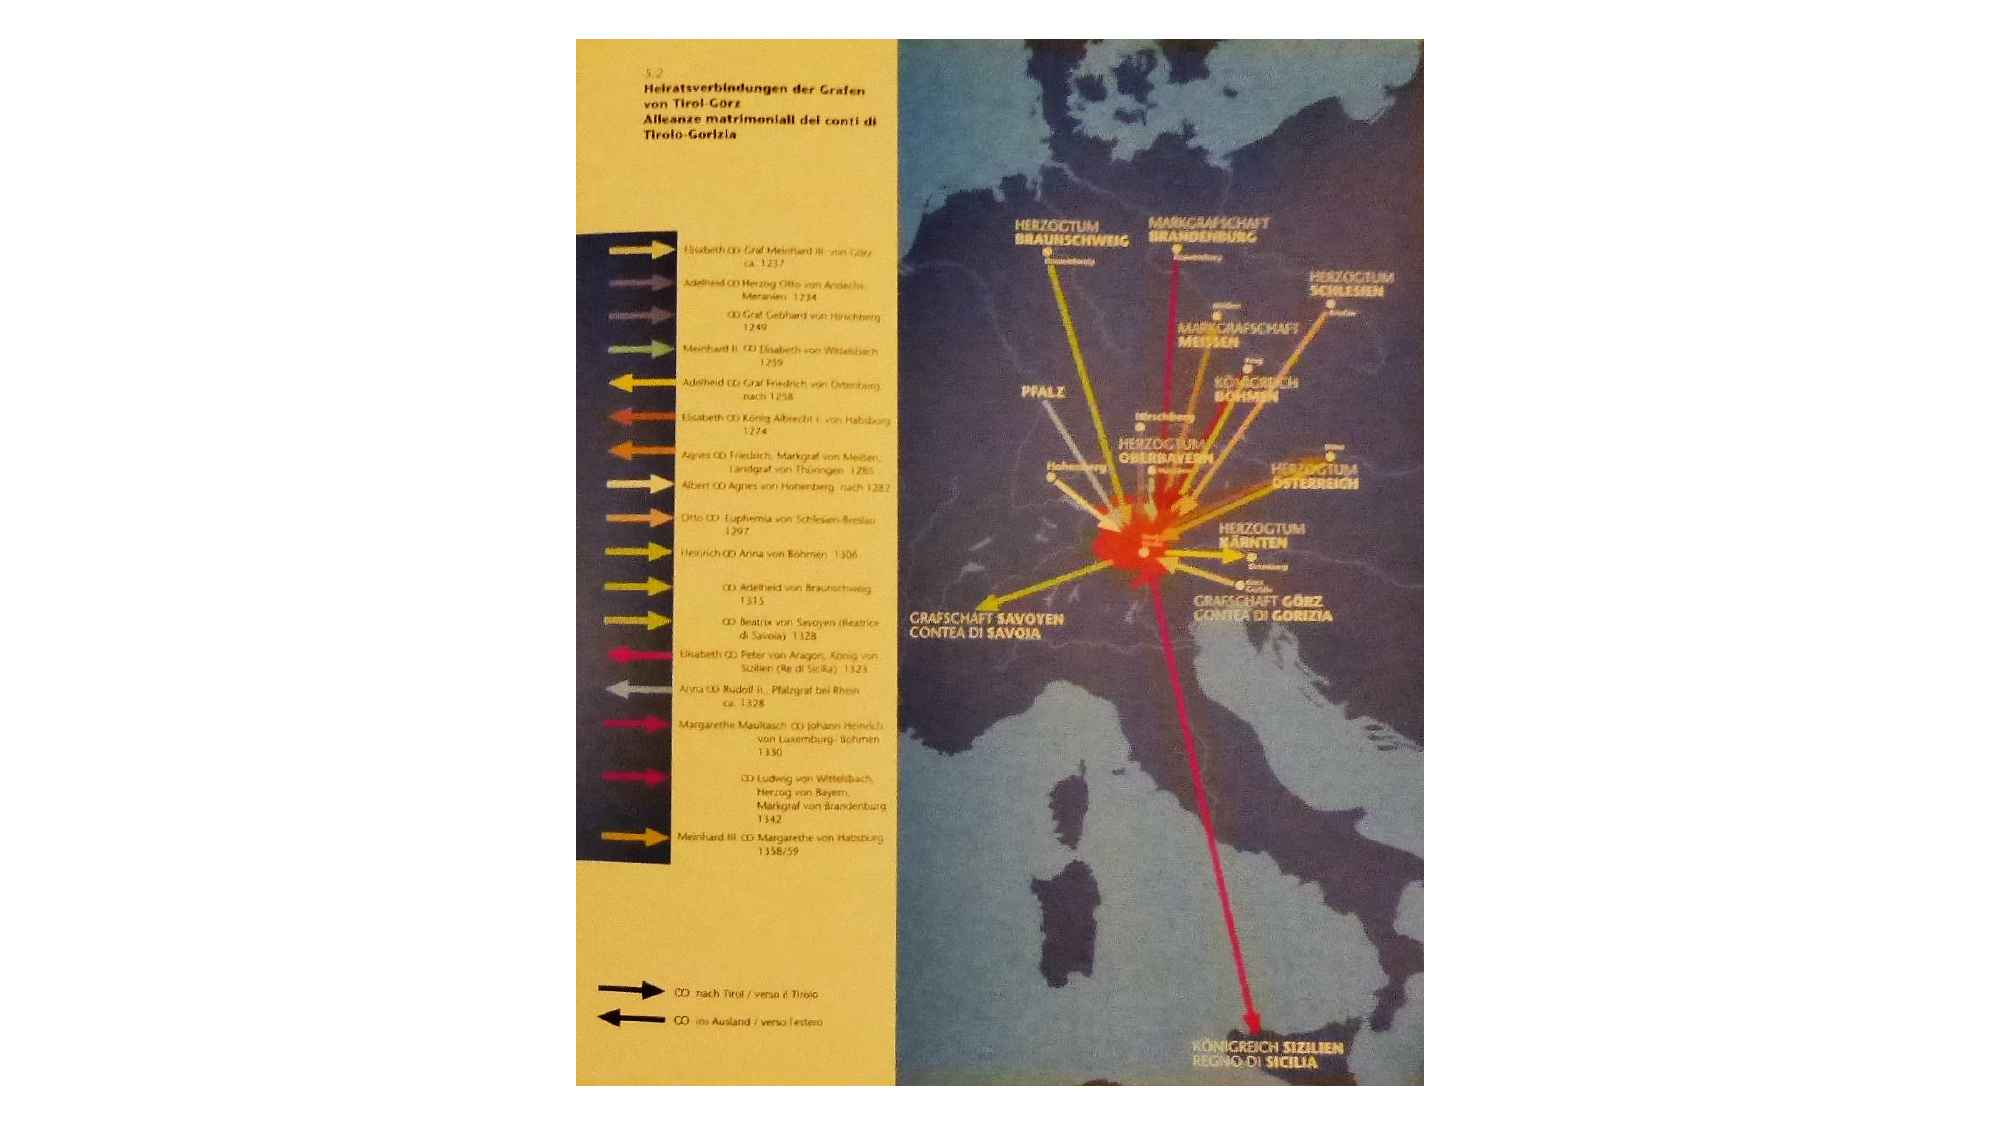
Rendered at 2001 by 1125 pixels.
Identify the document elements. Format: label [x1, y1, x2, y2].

picture [576, 39, 1424, 1086]
